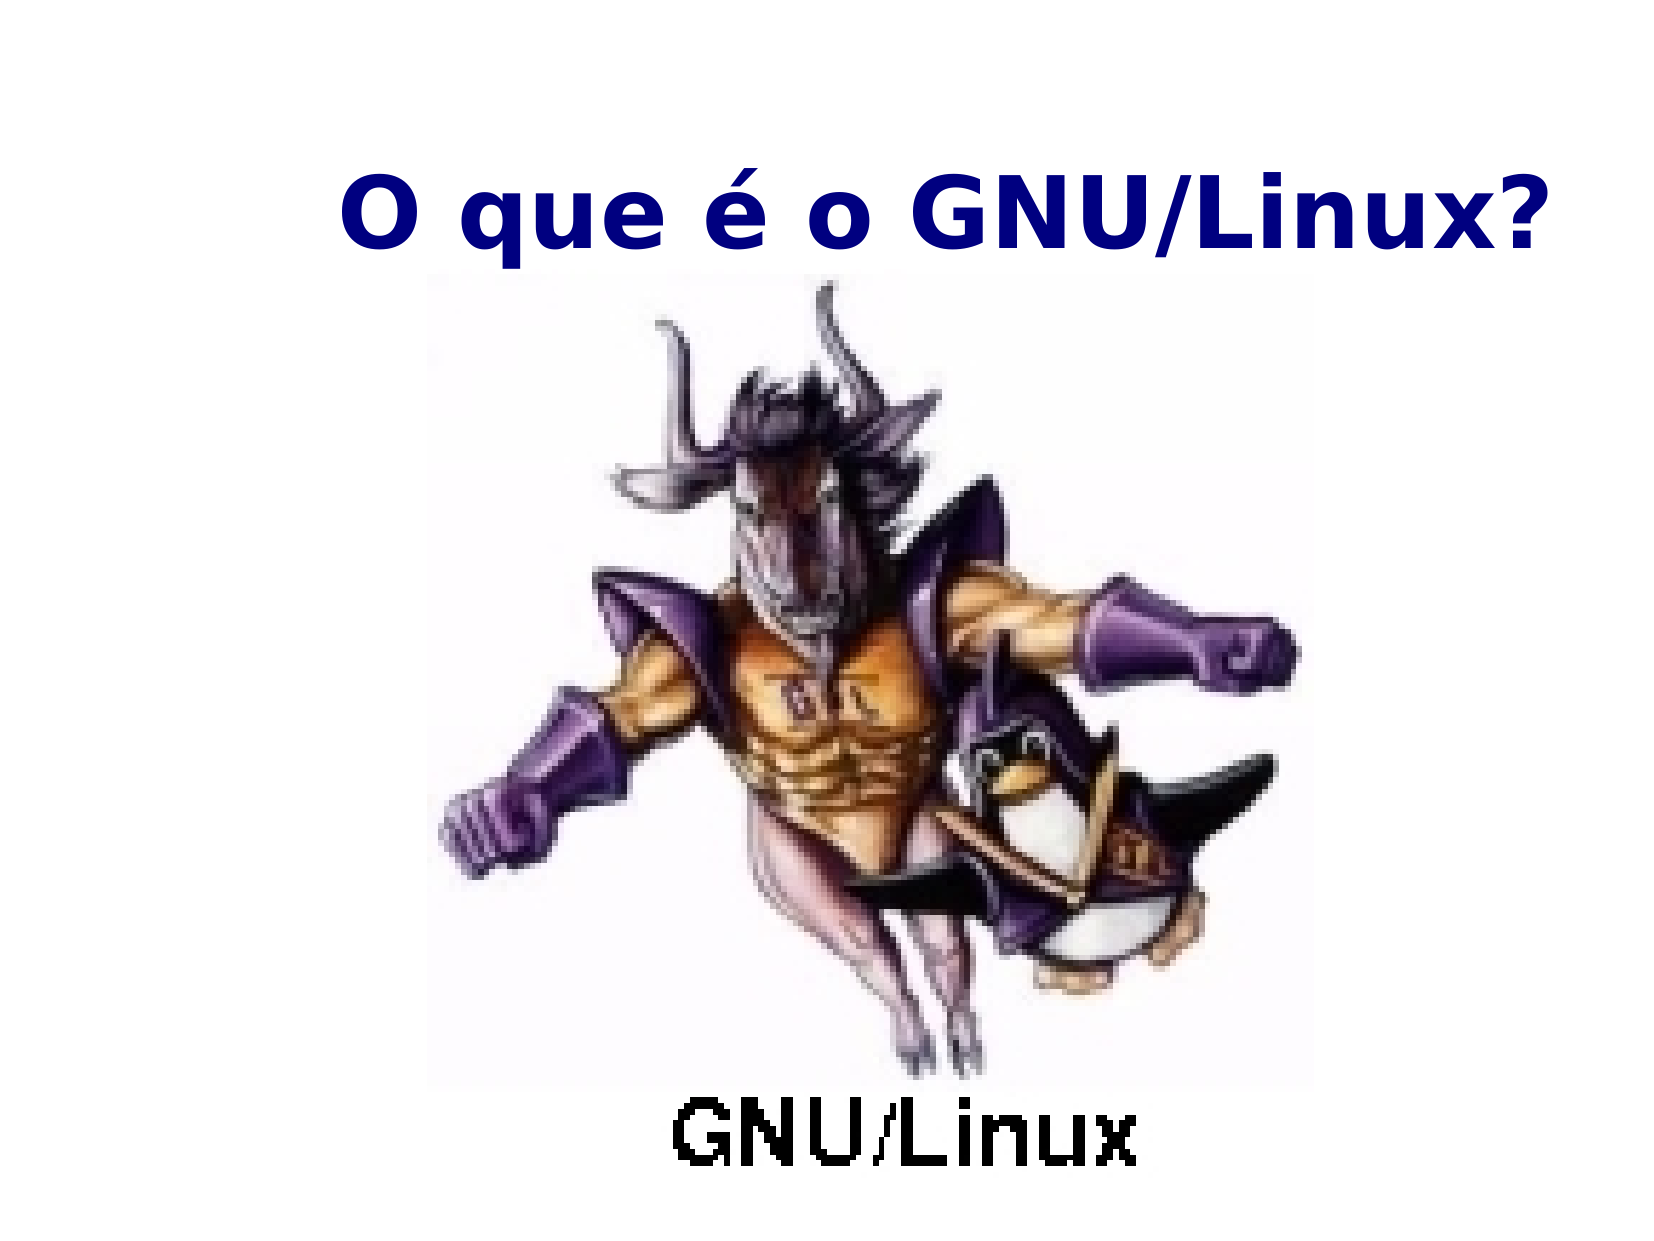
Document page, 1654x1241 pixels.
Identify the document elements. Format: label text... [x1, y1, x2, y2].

picture [427, 269, 1314, 1178]
text_box O que é o GNU/Linux? [337, 156, 1562, 988]
